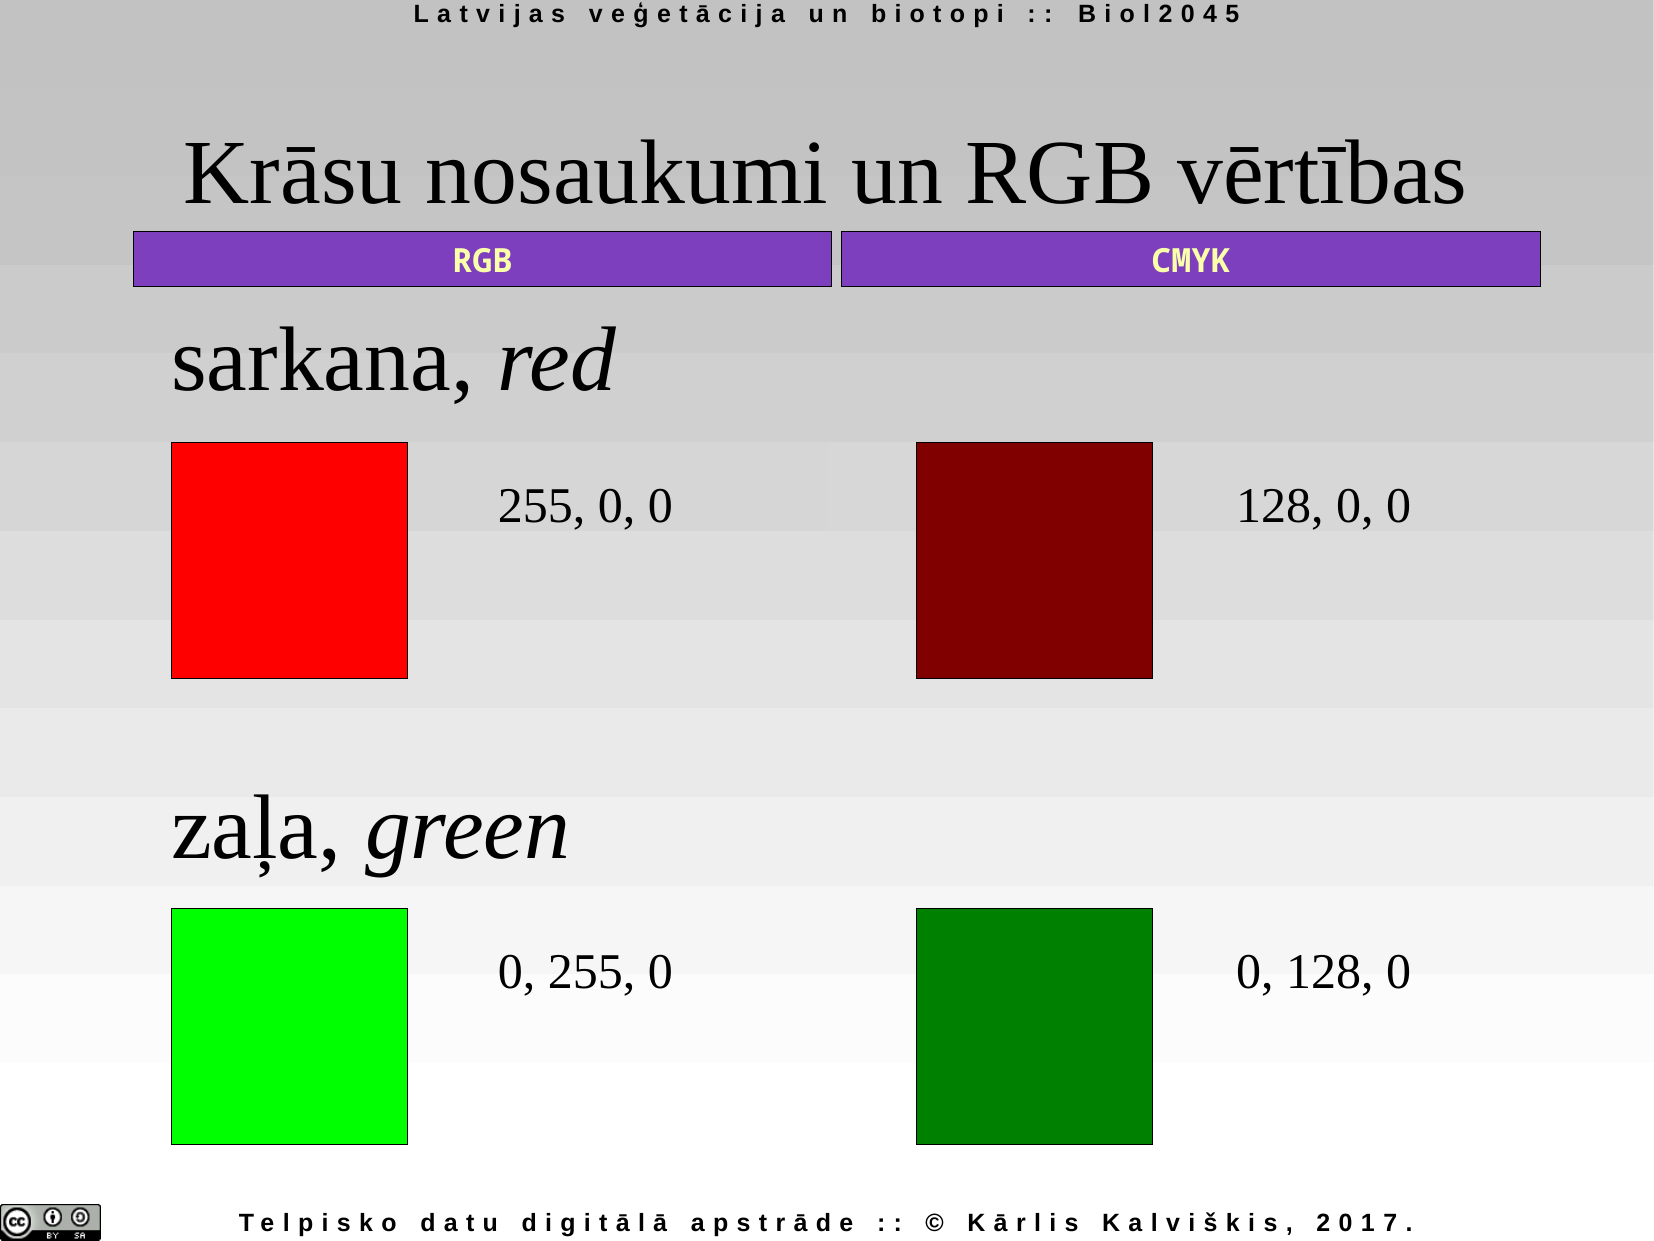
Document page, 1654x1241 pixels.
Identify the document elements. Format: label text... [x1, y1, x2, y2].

text_box [916, 442, 1153, 679]
text_box 255, 0, 0 [497, 477, 673, 533]
text_box zaļa, green [171, 776, 571, 878]
text_box 0, 255, 0 [497, 944, 673, 1000]
text_box sarkana, red [171, 308, 617, 411]
text_box RGB [133, 231, 832, 287]
text_box [916, 908, 1153, 1145]
text_box CMYK [841, 231, 1541, 287]
text_box 0, 128, 0 [1236, 944, 1428, 1000]
text_box [171, 442, 408, 679]
picture [0, 0, 1654, 1241]
title Krāsu nosaukumi un RGB vērtības [29, 49, 1625, 296]
text_box [171, 908, 408, 1145]
text_box 128, 0, 0 [1236, 477, 1412, 533]
